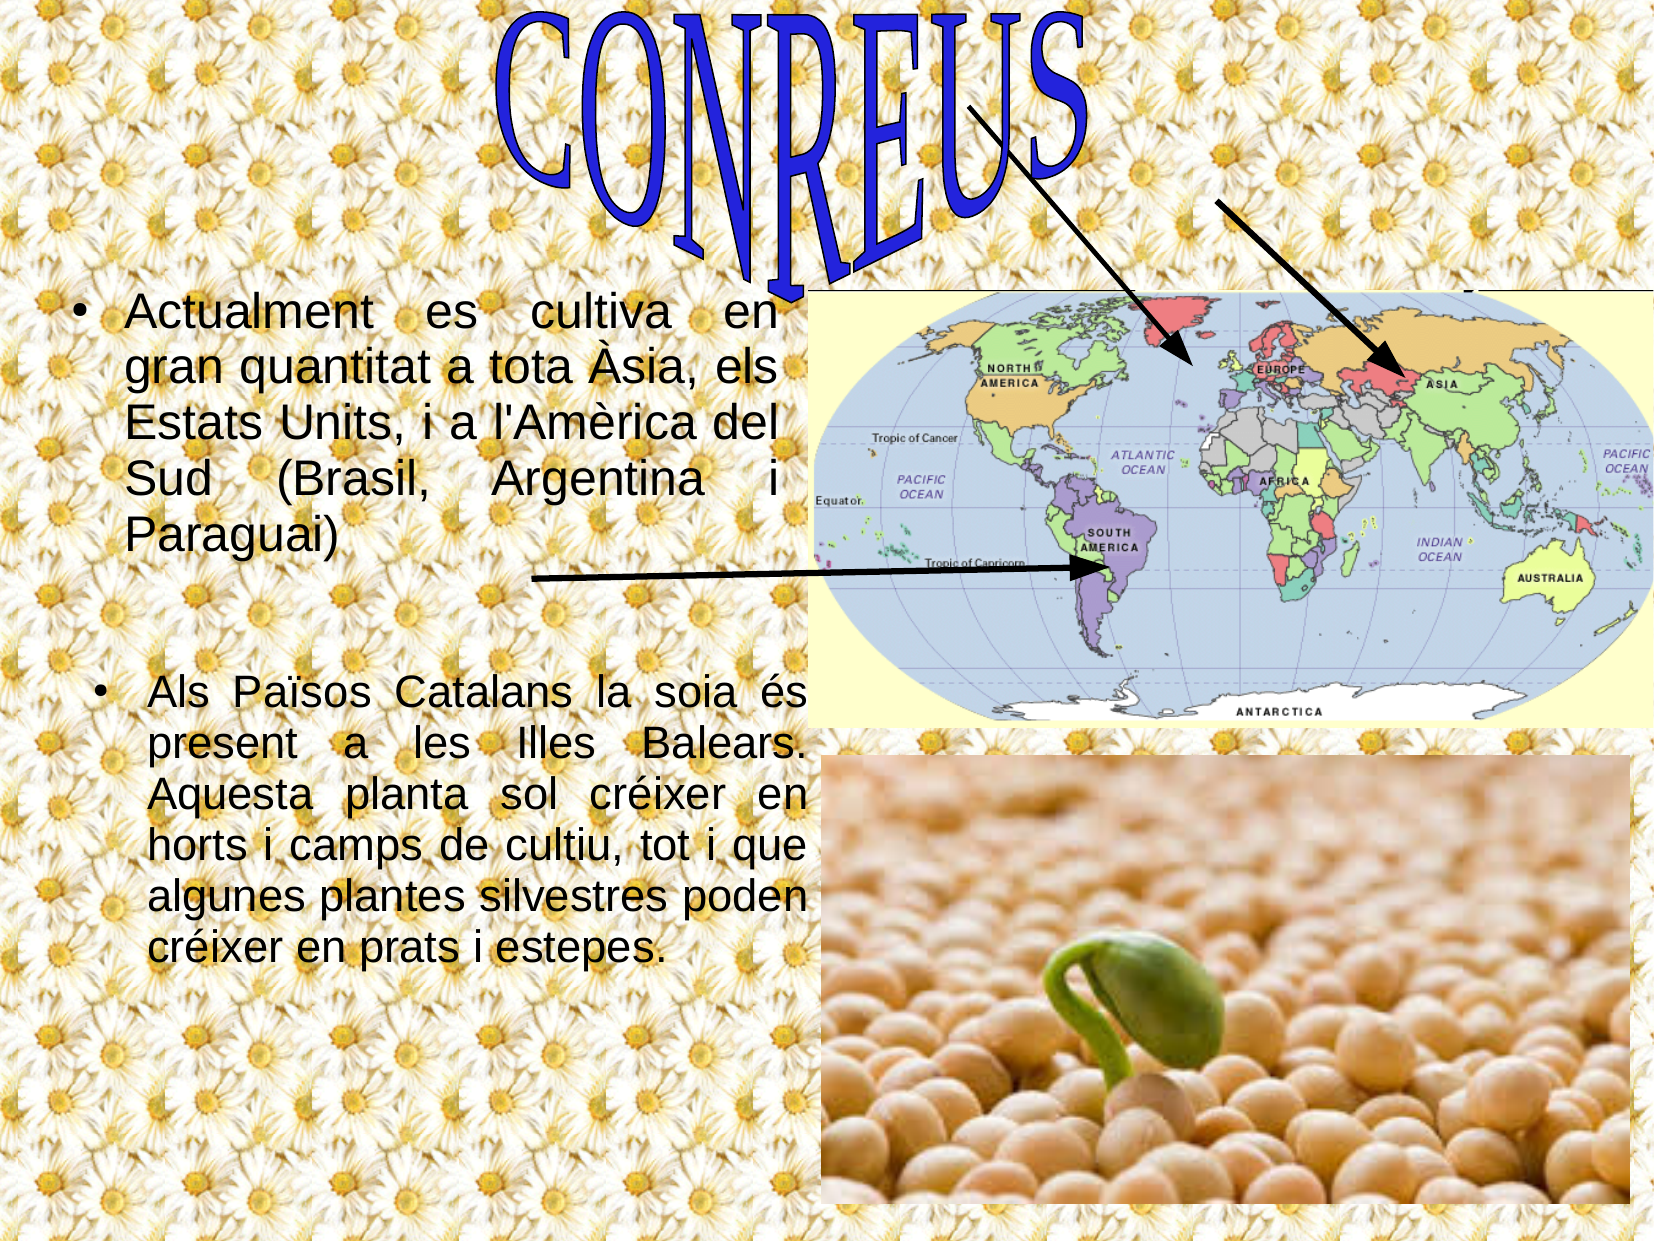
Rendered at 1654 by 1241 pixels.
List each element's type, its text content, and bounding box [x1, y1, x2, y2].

text_box CONREUS [582, 11, 666, 227]
text_box CONREUS [767, 14, 850, 303]
text_box CONREUS [1031, 11, 1087, 179]
text_box CONREUS [853, 14, 923, 272]
text_box CONREUS [674, 14, 761, 283]
text_box CONREUS [496, 11, 570, 188]
text_box CONREUS [931, 13, 1020, 218]
picture [0, 0, 1654, 1241]
list Als Països Catalans la soia és present a les Illes Balears. Aquesta planta sol créixer en horts i camps de cultiu, tot i que algunes plantes silvestres poden créixer en prats i estepes. [82, 665, 809, 1009]
list Actualment es cultiva en gran quantitat a tota Àsia, els Estats Units, i a l'Amèrica del Sud (Brasil, Argentina i Paraguai) [53, 282, 780, 626]
